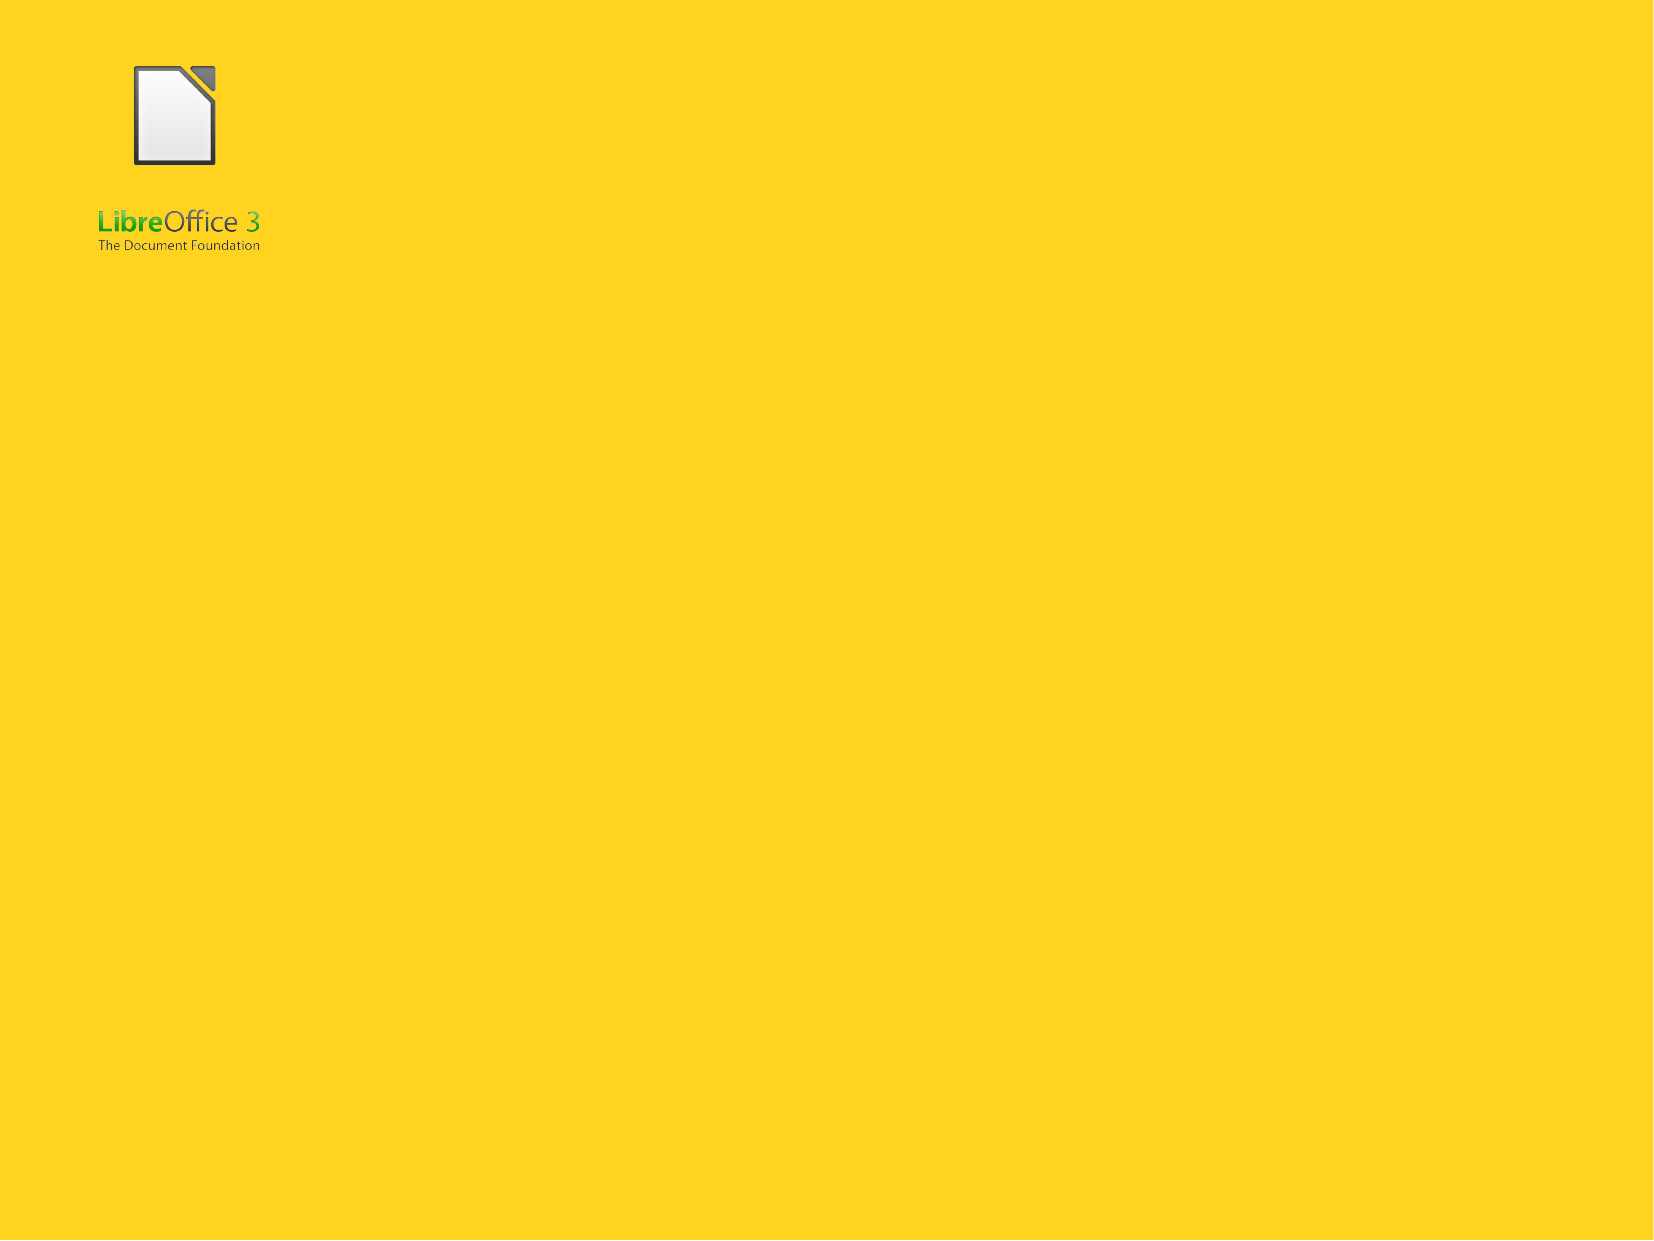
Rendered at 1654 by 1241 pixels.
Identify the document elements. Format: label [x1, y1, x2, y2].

picture [94, 47, 260, 250]
